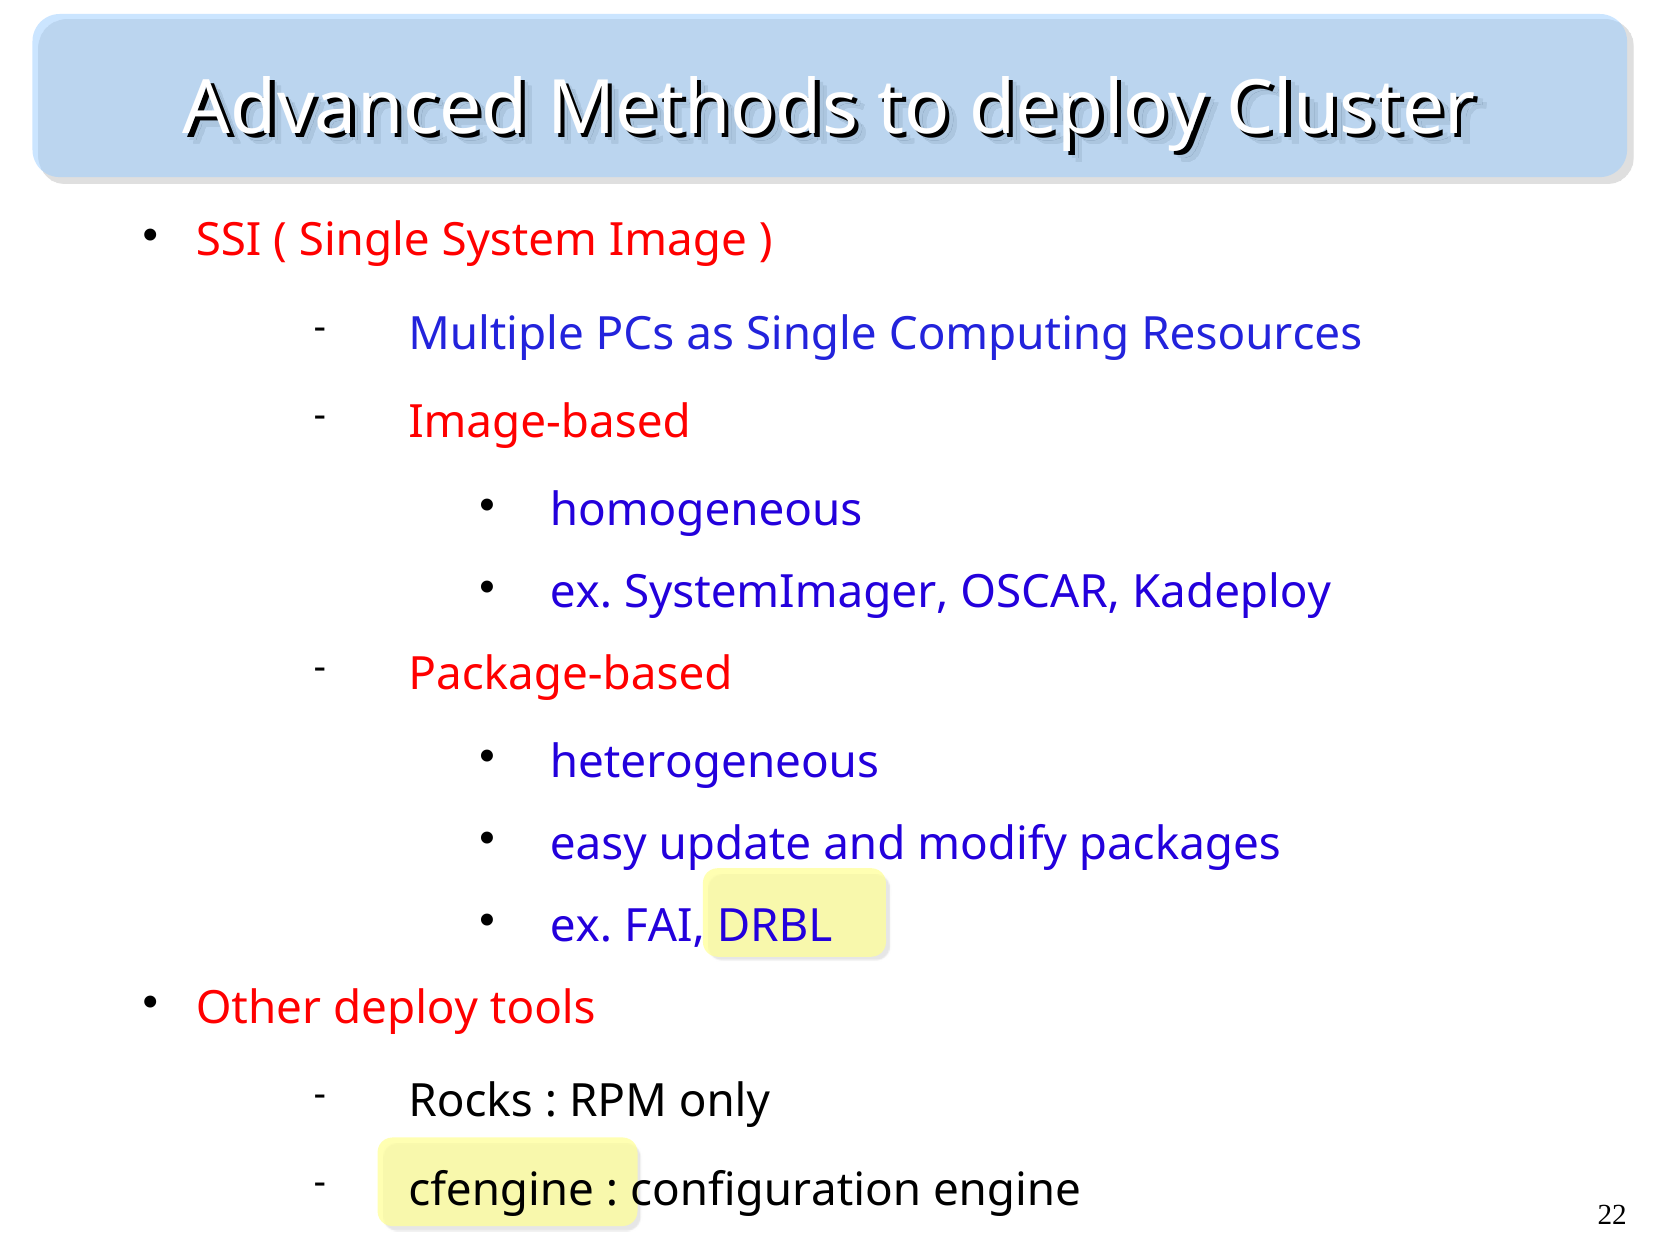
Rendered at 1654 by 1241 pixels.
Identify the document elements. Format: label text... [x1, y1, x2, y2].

list SSI ( Single System Image ) Multiple PCs as Single Computing Resources Image-based homogeneous ex. SystemImager, OSCAR, Kadeploy Package-based heterogeneous easy update and modify packages ex. FAI, DRBL Other deploy tools Rocks : RPM only cfengine : configuration engine [124, 200, 1542, 1229]
text_box Advanced Methods to deploy Cluster [32, 13, 1628, 178]
